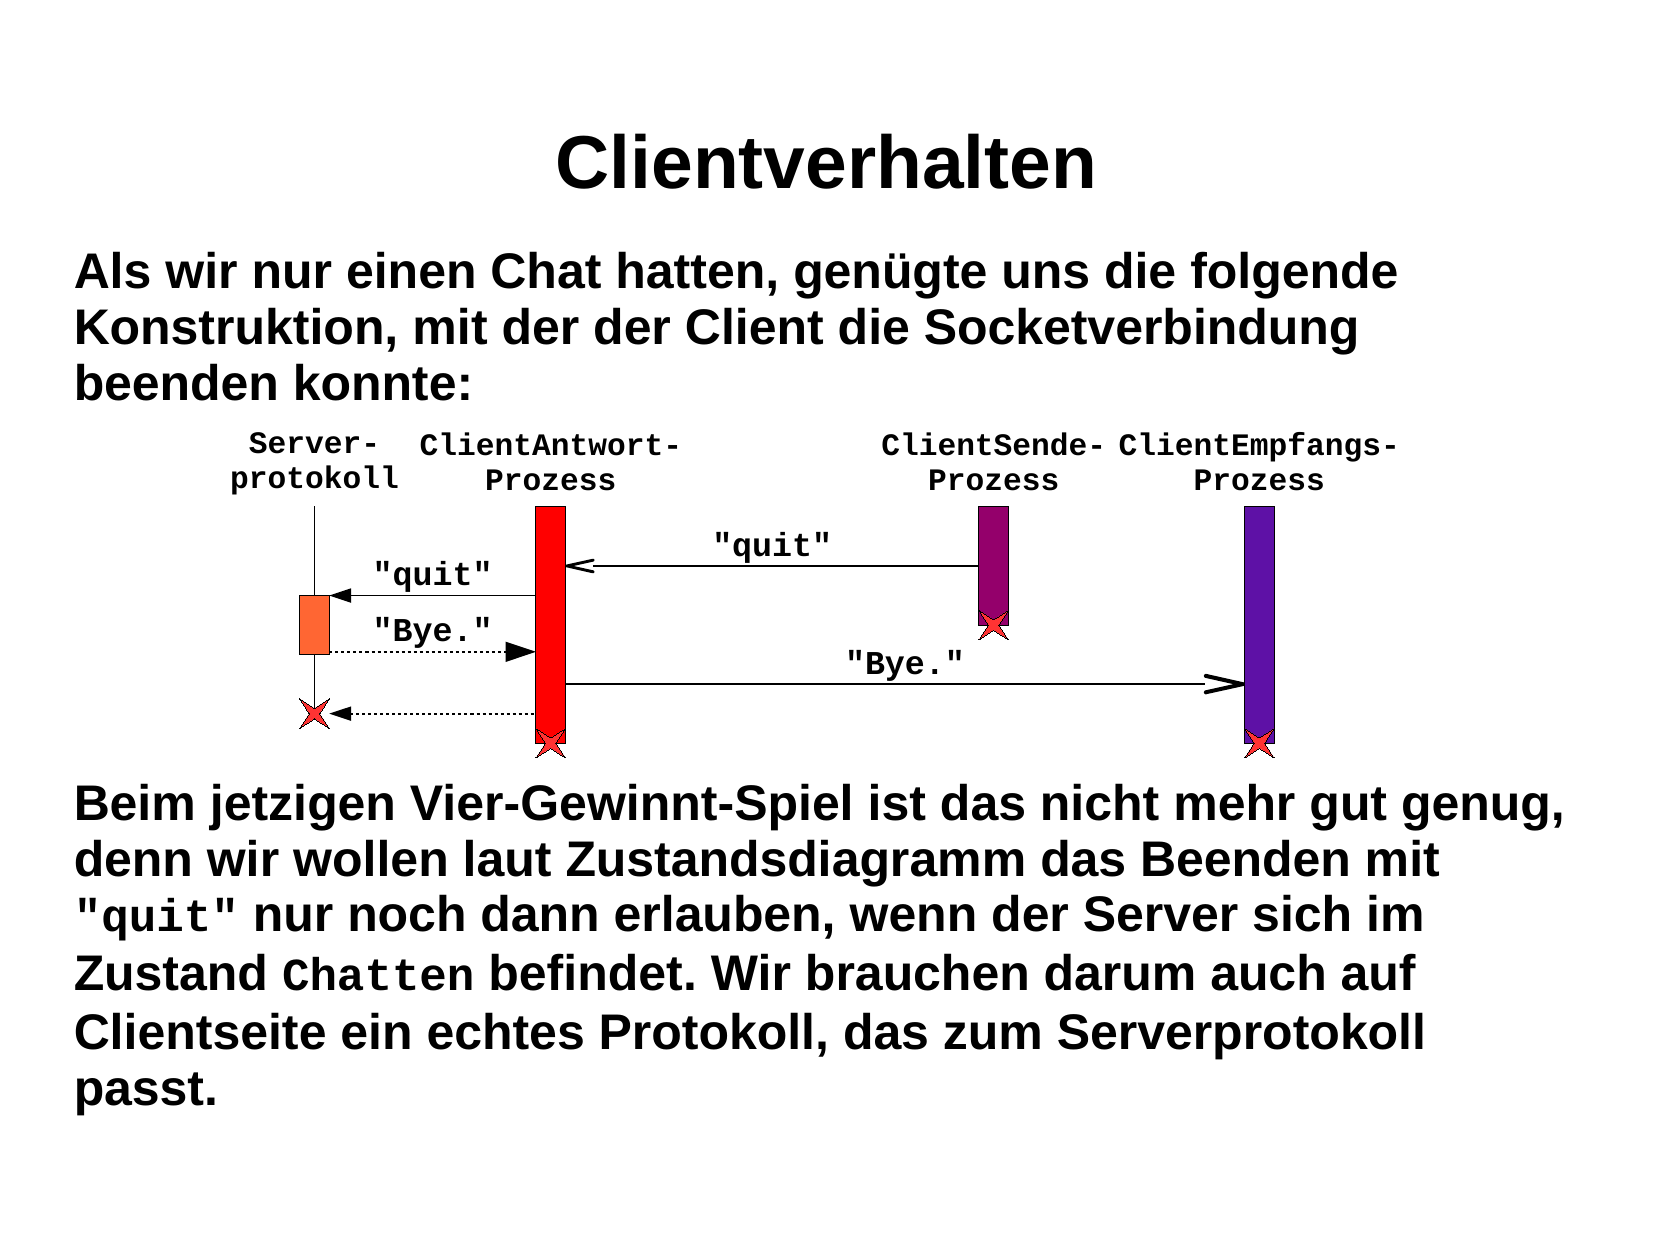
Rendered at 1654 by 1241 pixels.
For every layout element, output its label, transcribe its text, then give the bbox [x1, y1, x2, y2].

text_box [299, 698, 330, 729]
text_box ClientAntwort- Prozess [535, 449, 566, 480]
text_box ClientEmpfangs- Prozess [1244, 449, 1275, 480]
text_box [1244, 506, 1275, 758]
text_box [535, 506, 566, 758]
text_box ClientSende- Prozess [978, 449, 1009, 480]
text_box [299, 595, 330, 655]
text_box Beim jetzigen Vier-Gewinnt-Spiel ist das nicht mehr gut genug, denn wir wollen laut Zustandsdiagramm das Beenden mit "quit" nur noch dann erlauben, wenn der Server sich im Zustand Chatten befindet. Wir brauchen darum auch auf Clientseite ein echtes Protokoll, das zum Serverprotokoll passt. [59, 767, 1595, 1131]
text_box [978, 506, 1009, 640]
text_box Als wir nur einen Chat hatten, genügte uns die folgende Konstruktion, mit der der Client die Socketverbindung beenden konnte: [59, 236, 1595, 423]
title Clientverhalten [88, 78, 1565, 236]
text_box Server- protokoll [299, 447, 330, 478]
